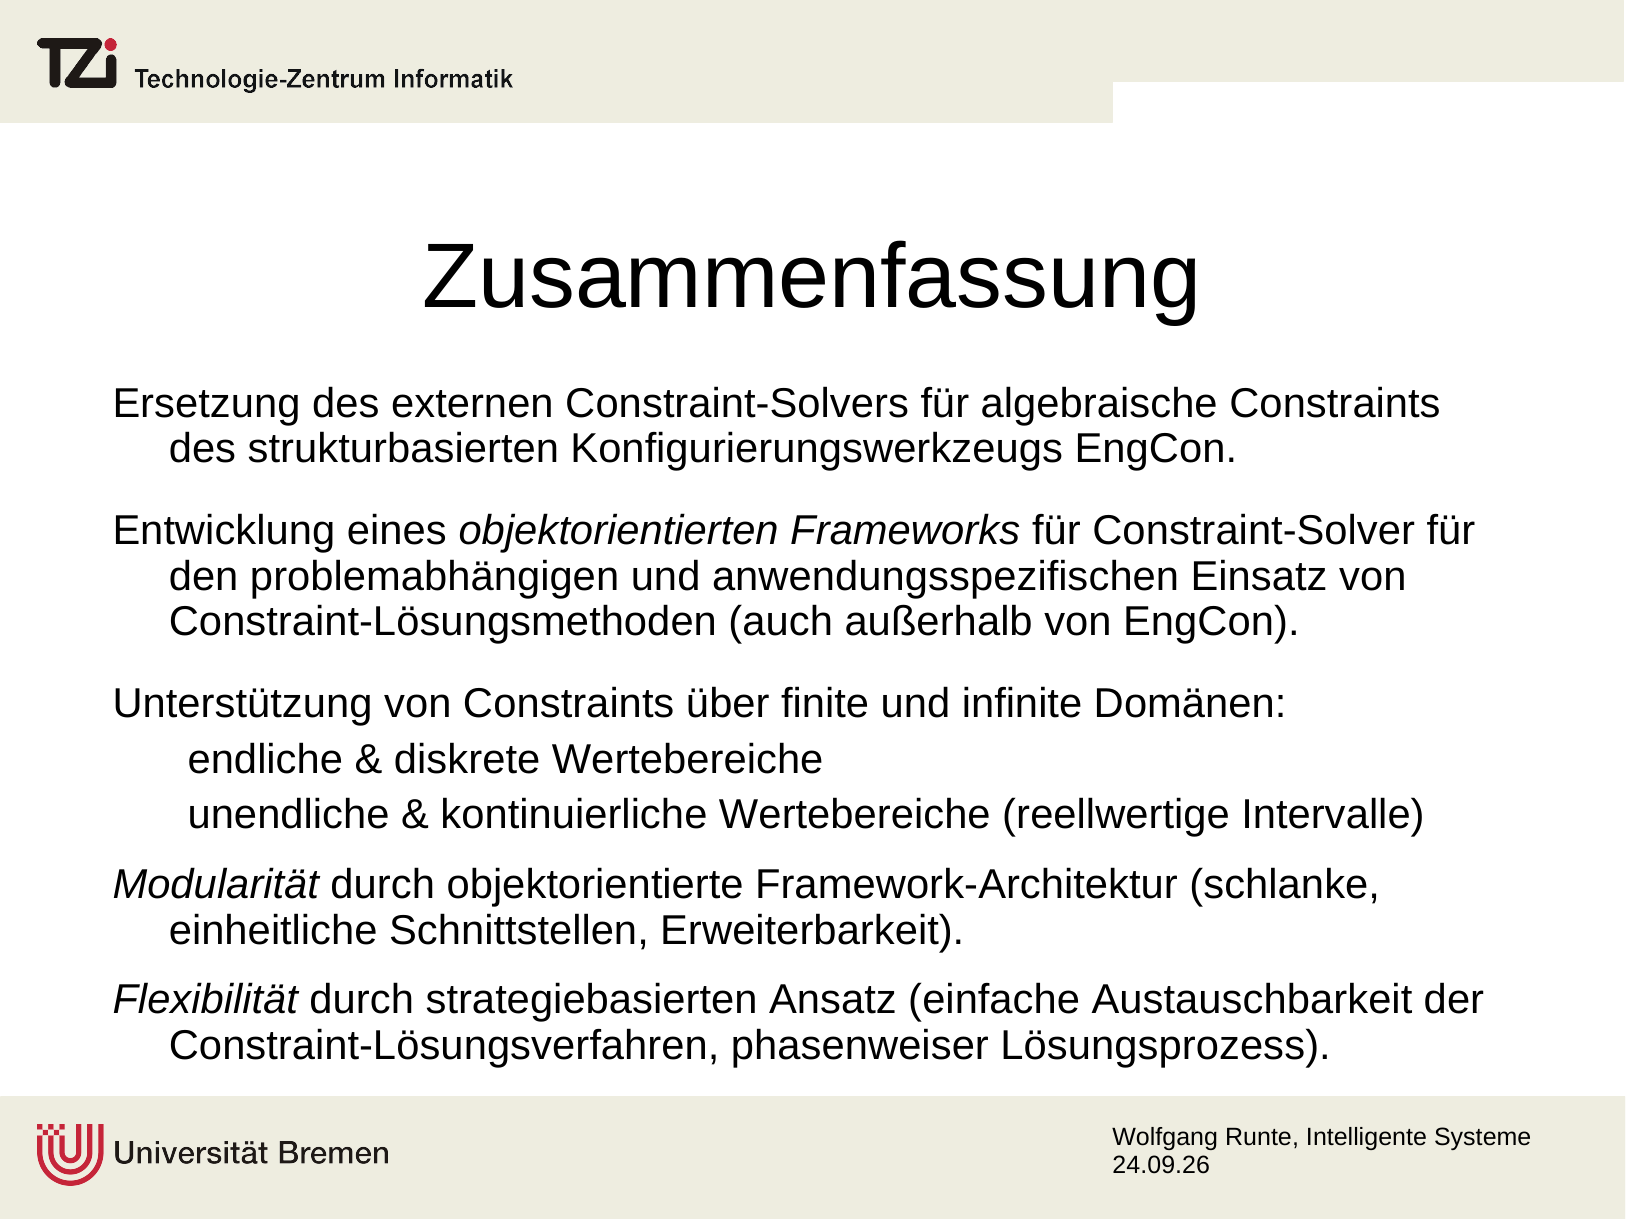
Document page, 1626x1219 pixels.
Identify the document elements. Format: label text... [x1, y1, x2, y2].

picture [37, 38, 513, 93]
title Zusammenfassung [112, 162, 1513, 381]
picture [37, 1124, 388, 1186]
list Ersetzung des externen Constraint-Solvers für algebraische Constraints des strukturbasierten Konfigurierungswerkzeugs EngCon. Entwicklung eines objektorientierten Frameworks für Constraint-Solver für den problemabhängigen und anwendungsspezifischen Einsatz von Constraint-Lösungsmethoden (auch außerhalb von EngCon). Unterstützung von Constraints über finite und infinite Domänen: endliche & diskrete Wertebereiche unendliche & kontinuierliche Wertebereiche (reellwertige Intervalle) Modularität durch objektorientierte Framework-Architektur (schlanke, einheitliche Schnittstellen, Erweiterbarkeit). Flexibilität durch strategiebasierten Ansatz (einfache Austauschbarkeit der Constraint-Lösungsverfahren, phasenweiser Lösungsprozess). [112, 381, 1513, 1126]
